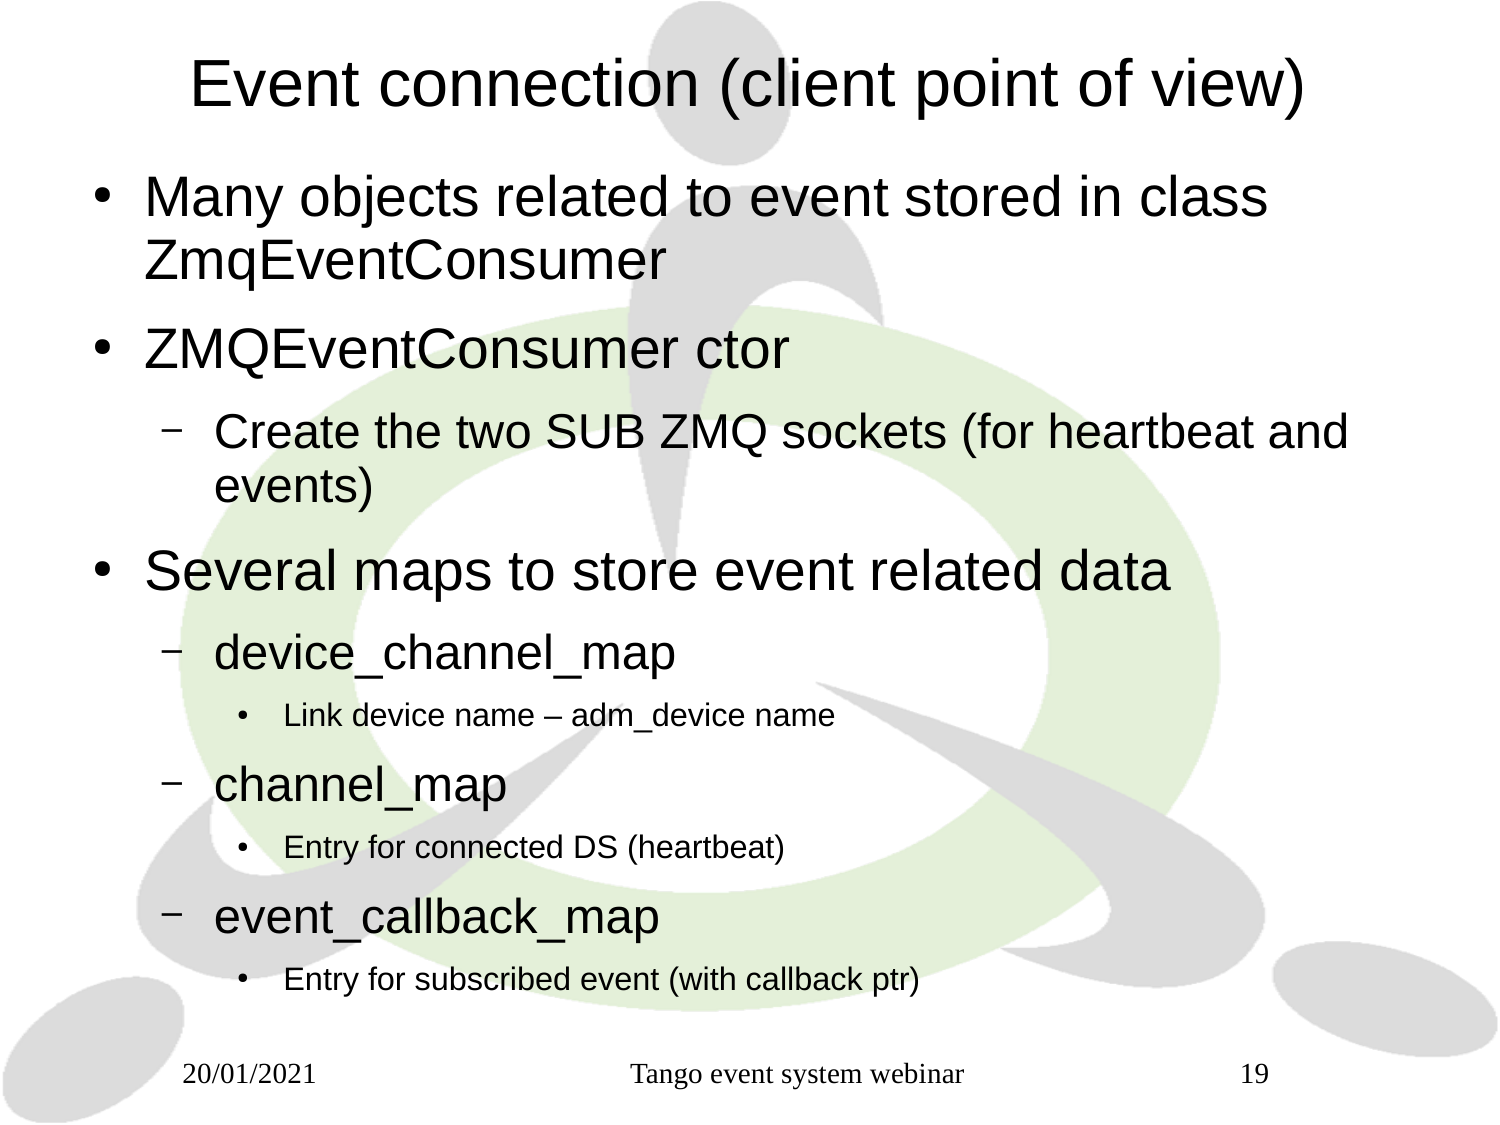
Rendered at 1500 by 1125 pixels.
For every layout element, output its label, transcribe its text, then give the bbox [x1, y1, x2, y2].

picture [0, 0, 1500, 1125]
list Many objects related to event stored in class ZmqEventConsumer ZMQEventConsumer ctor Create the two SUB ZMQ sockets (for heartbeat and events) Several maps to store event related data device_channel_map Link device name – adm_device name channel_map Entry for connected DS (heartbeat) event_callback_map Entry for subscribed event (with callback ptr) [75, 164, 1425, 1006]
title Event connection (client point of view) [73, 30, 1424, 136]
